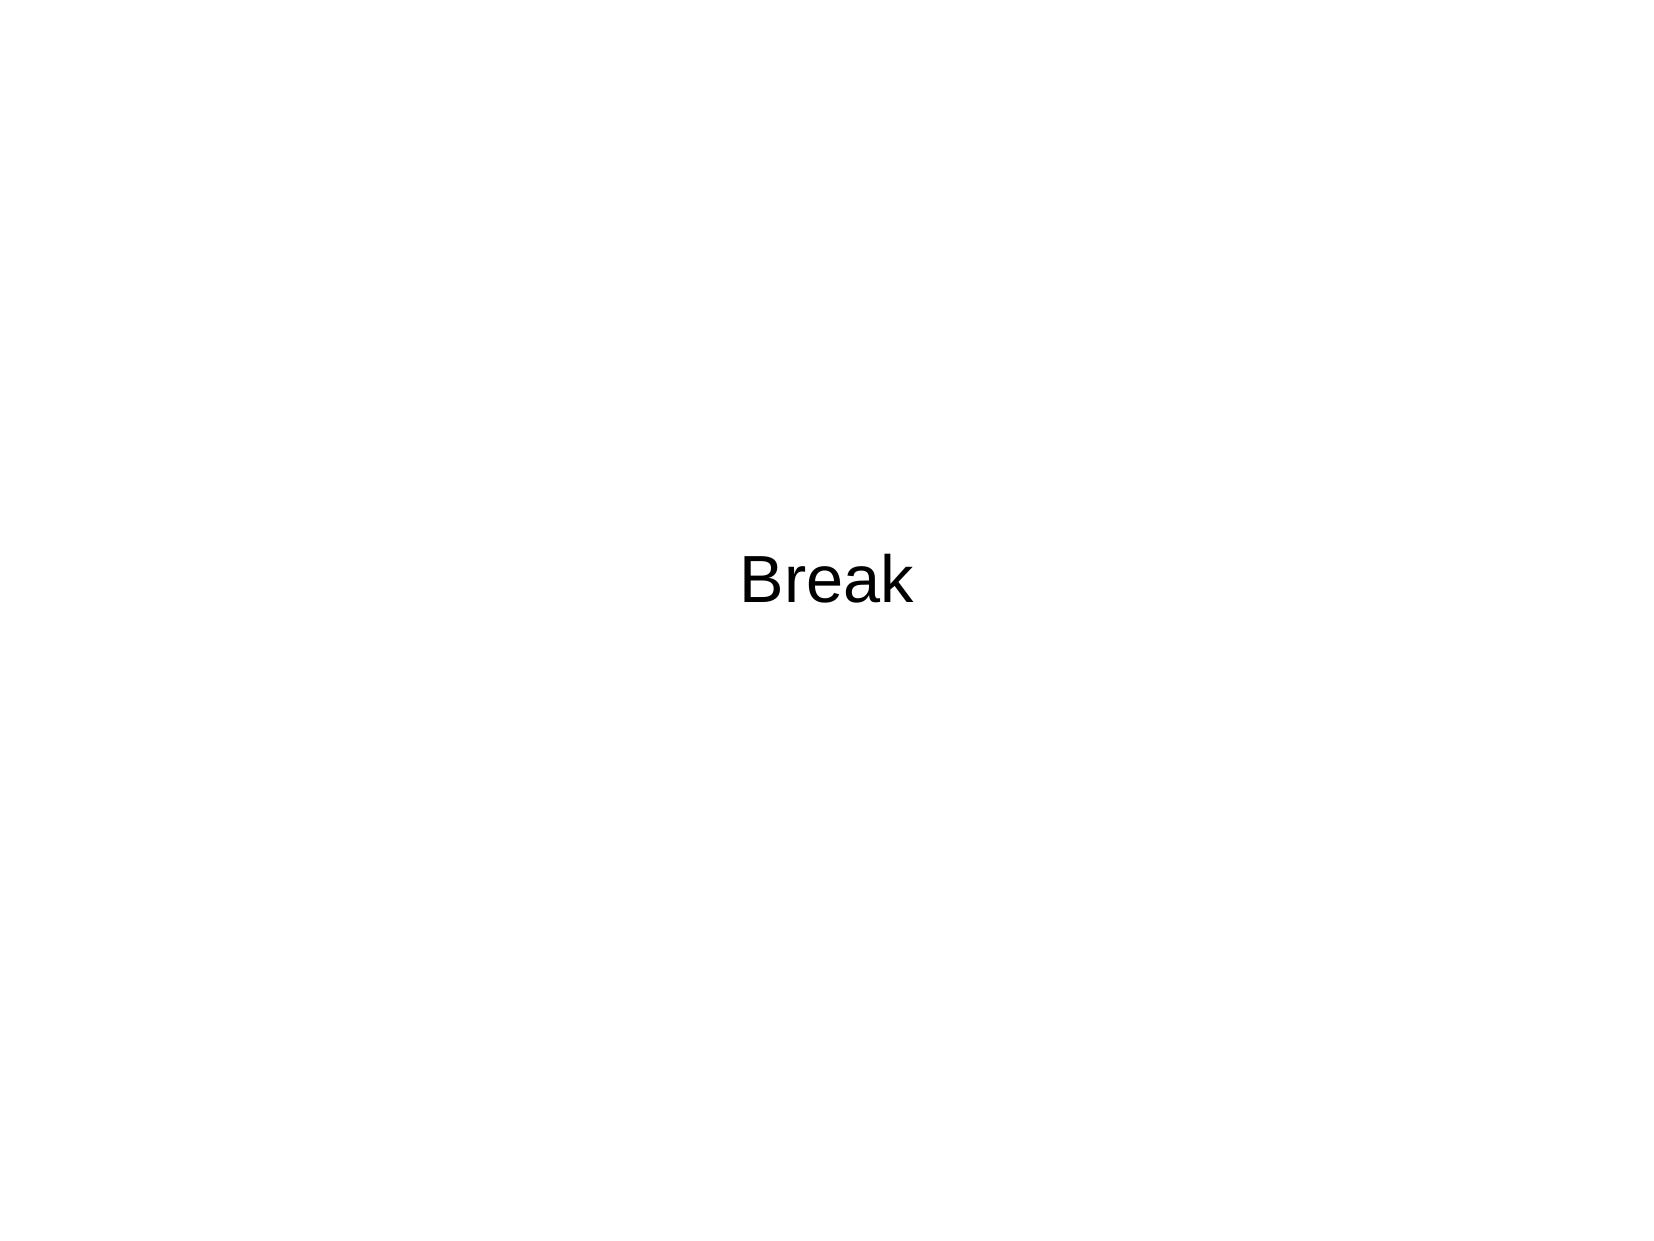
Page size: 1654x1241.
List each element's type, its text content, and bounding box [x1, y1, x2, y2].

subtitle Break [82, 49, 1571, 1109]
